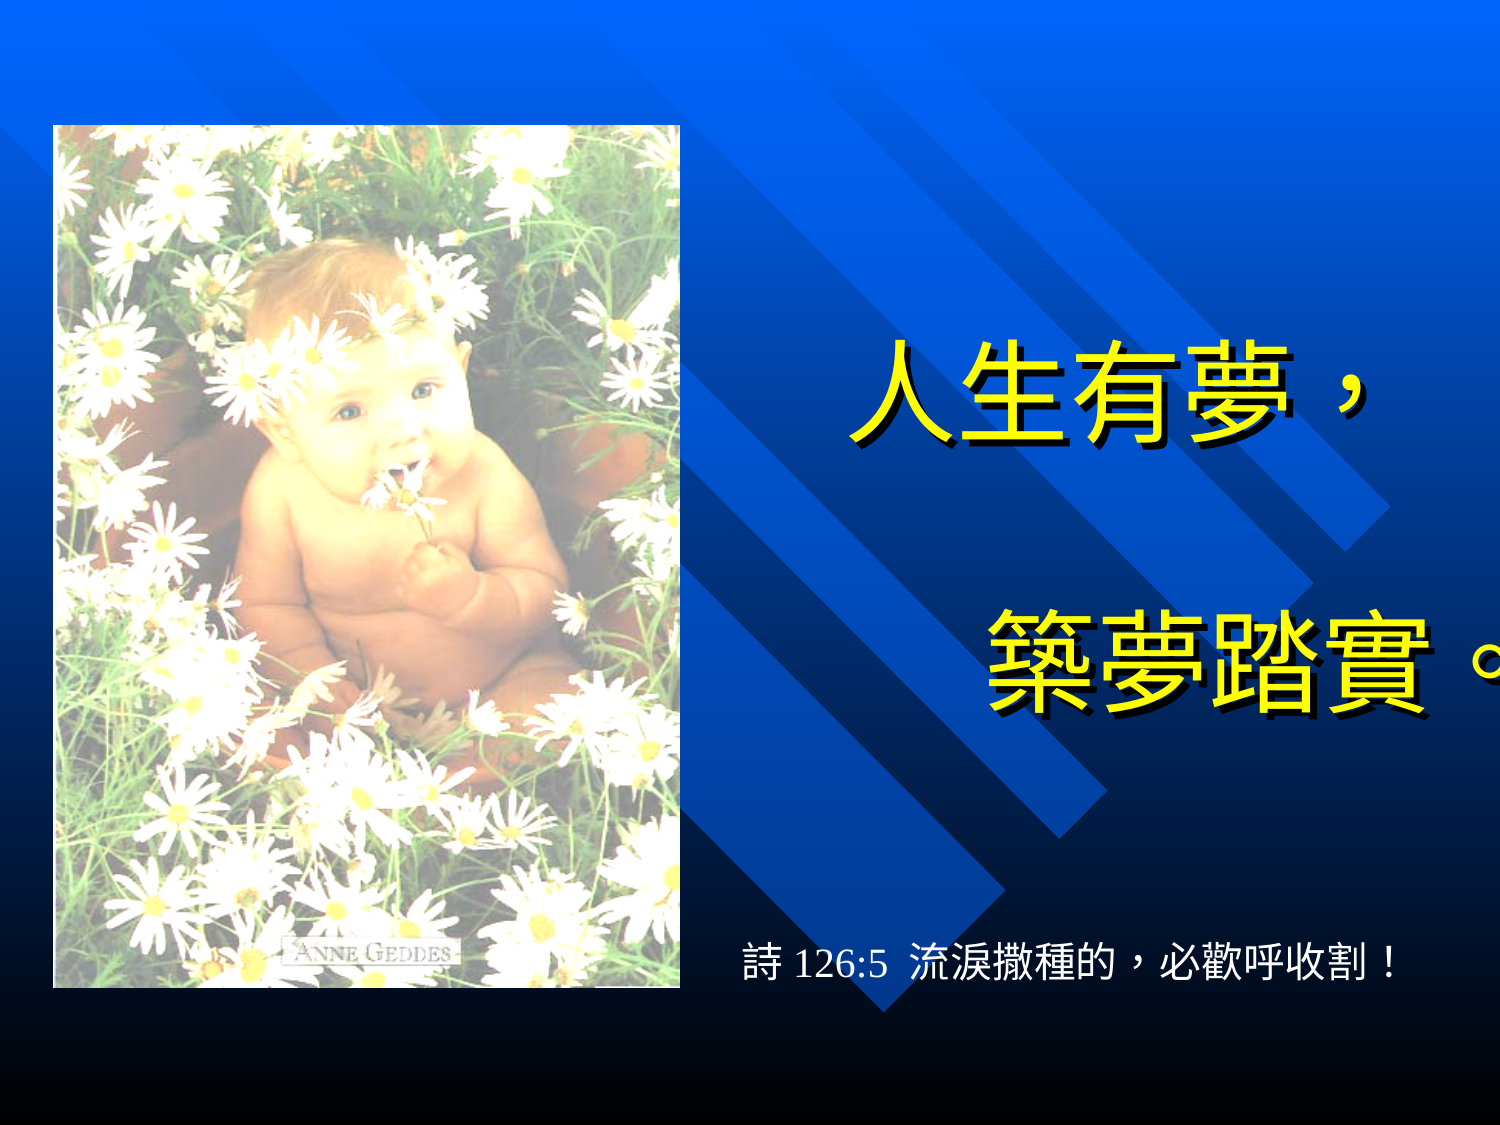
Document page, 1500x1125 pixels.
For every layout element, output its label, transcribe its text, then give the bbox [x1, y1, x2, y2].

text_box 詩126:5 流淚撒種的，必歡呼收割！ [726, 928, 1435, 994]
text_box 人生有夢， 築夢踏實。 [680, 314, 1459, 735]
picture [53, 125, 680, 988]
